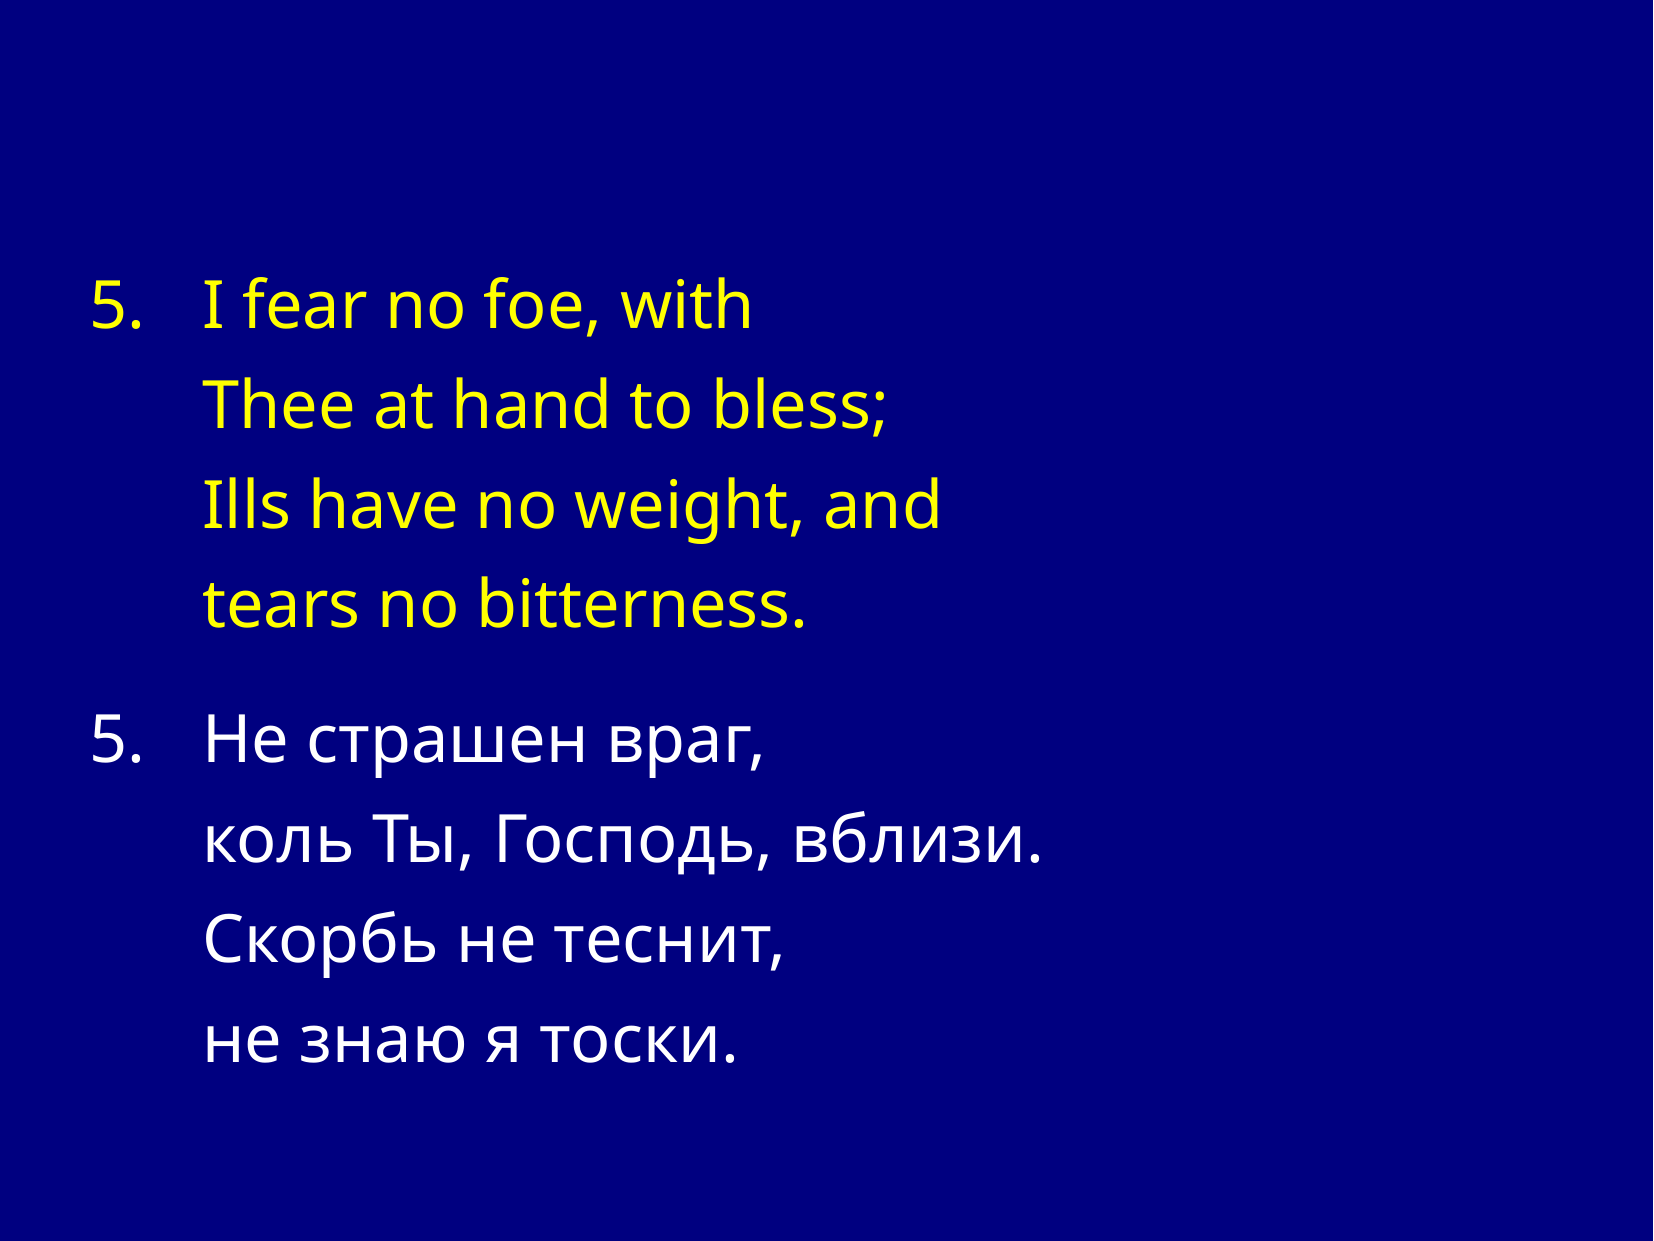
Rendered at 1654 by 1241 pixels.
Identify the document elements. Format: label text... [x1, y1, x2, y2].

text_box 5. Не страшен враг, коль Ты, Господь, вблизи. Скорбь не теснит, не знаю я тоски. [75, 675, 1576, 1163]
text_box 5. I fear no foe, with Thee at hand to bless; Ills have no weight, and tears no bitterness. [75, 150, 1576, 638]
